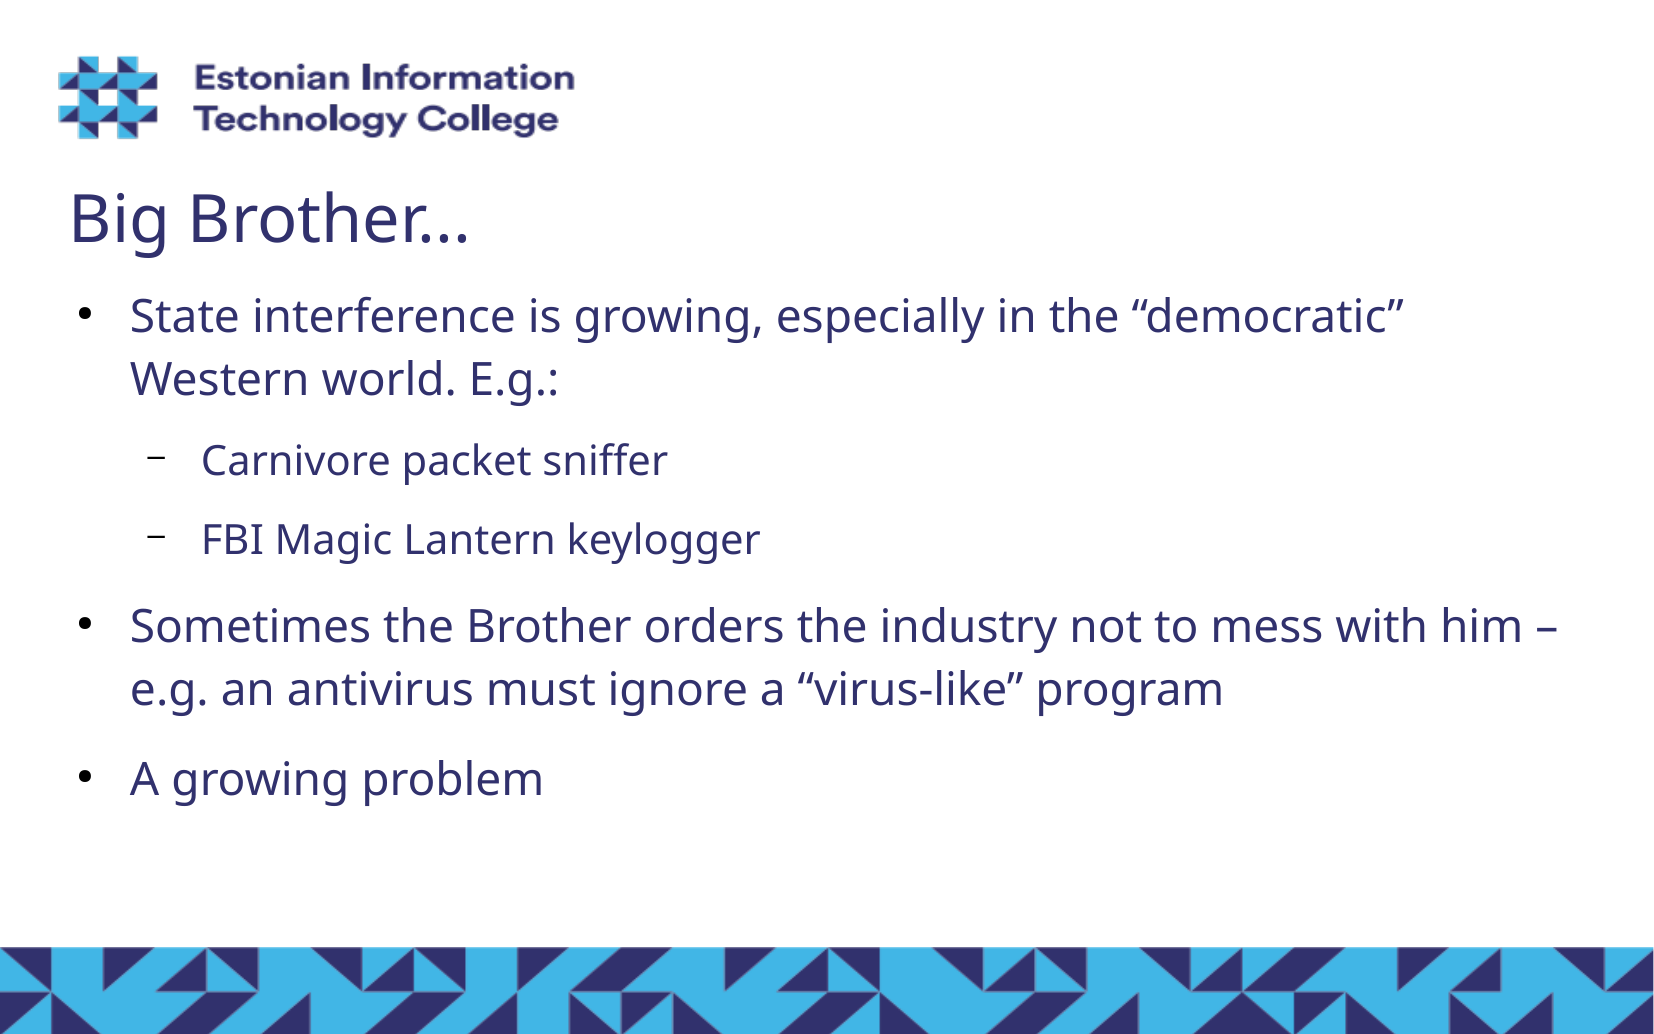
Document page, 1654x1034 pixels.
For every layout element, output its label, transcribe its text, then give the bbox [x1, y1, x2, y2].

title Big Brother... [68, 147, 1536, 283]
list State interference is growing, especially in the “democratic” Western world. E.g.: Carnivore packet sniffer FBI Magic Lantern keylogger Sometimes the Brother orders the industry not to mess with him – e.g. an antivirus must ignore a “virus-like” program A growing problem [59, 283, 1595, 936]
